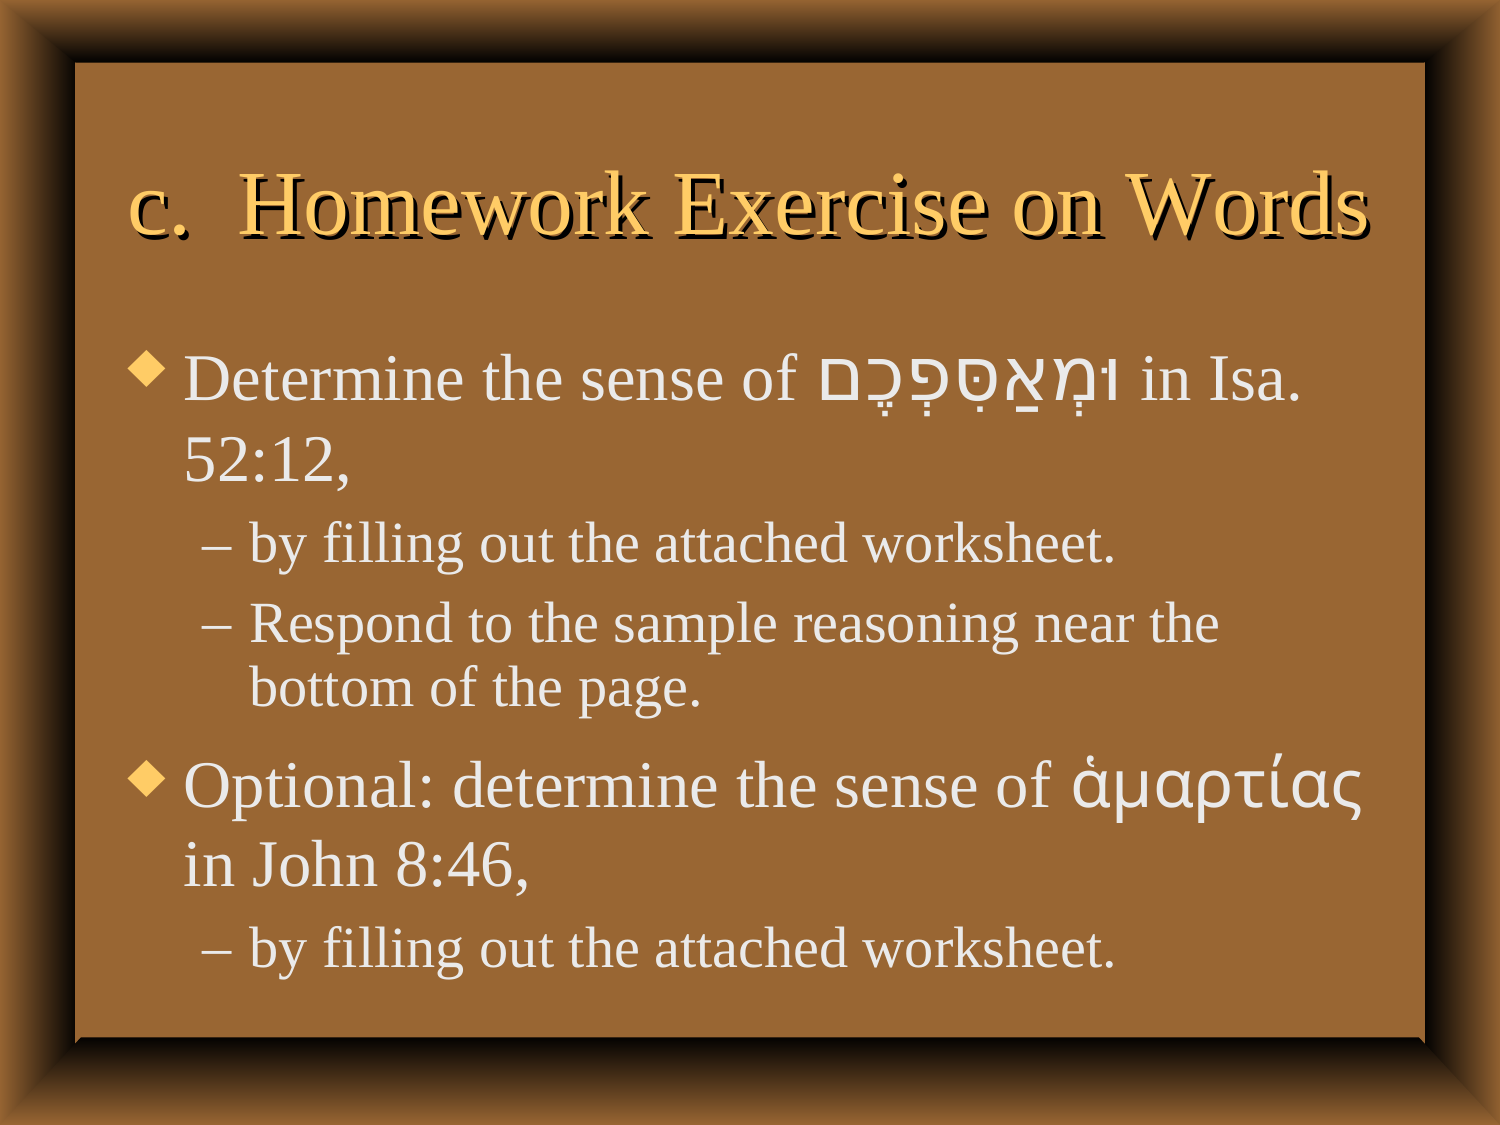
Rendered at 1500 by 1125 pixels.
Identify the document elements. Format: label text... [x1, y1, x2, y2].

title c. Homework Exercise on Words [75, 74, 1426, 263]
list Determine the sense of וּמְאַסִּפְכֶם in Isa. 52:12, by filling out the attached worksheet. Respond to the sample reasoning near the bottom of the page. Optional: determine the sense of ἁμαρτίας in John 8:46, by filling out the attached worksheet. [112, 312, 1388, 988]
